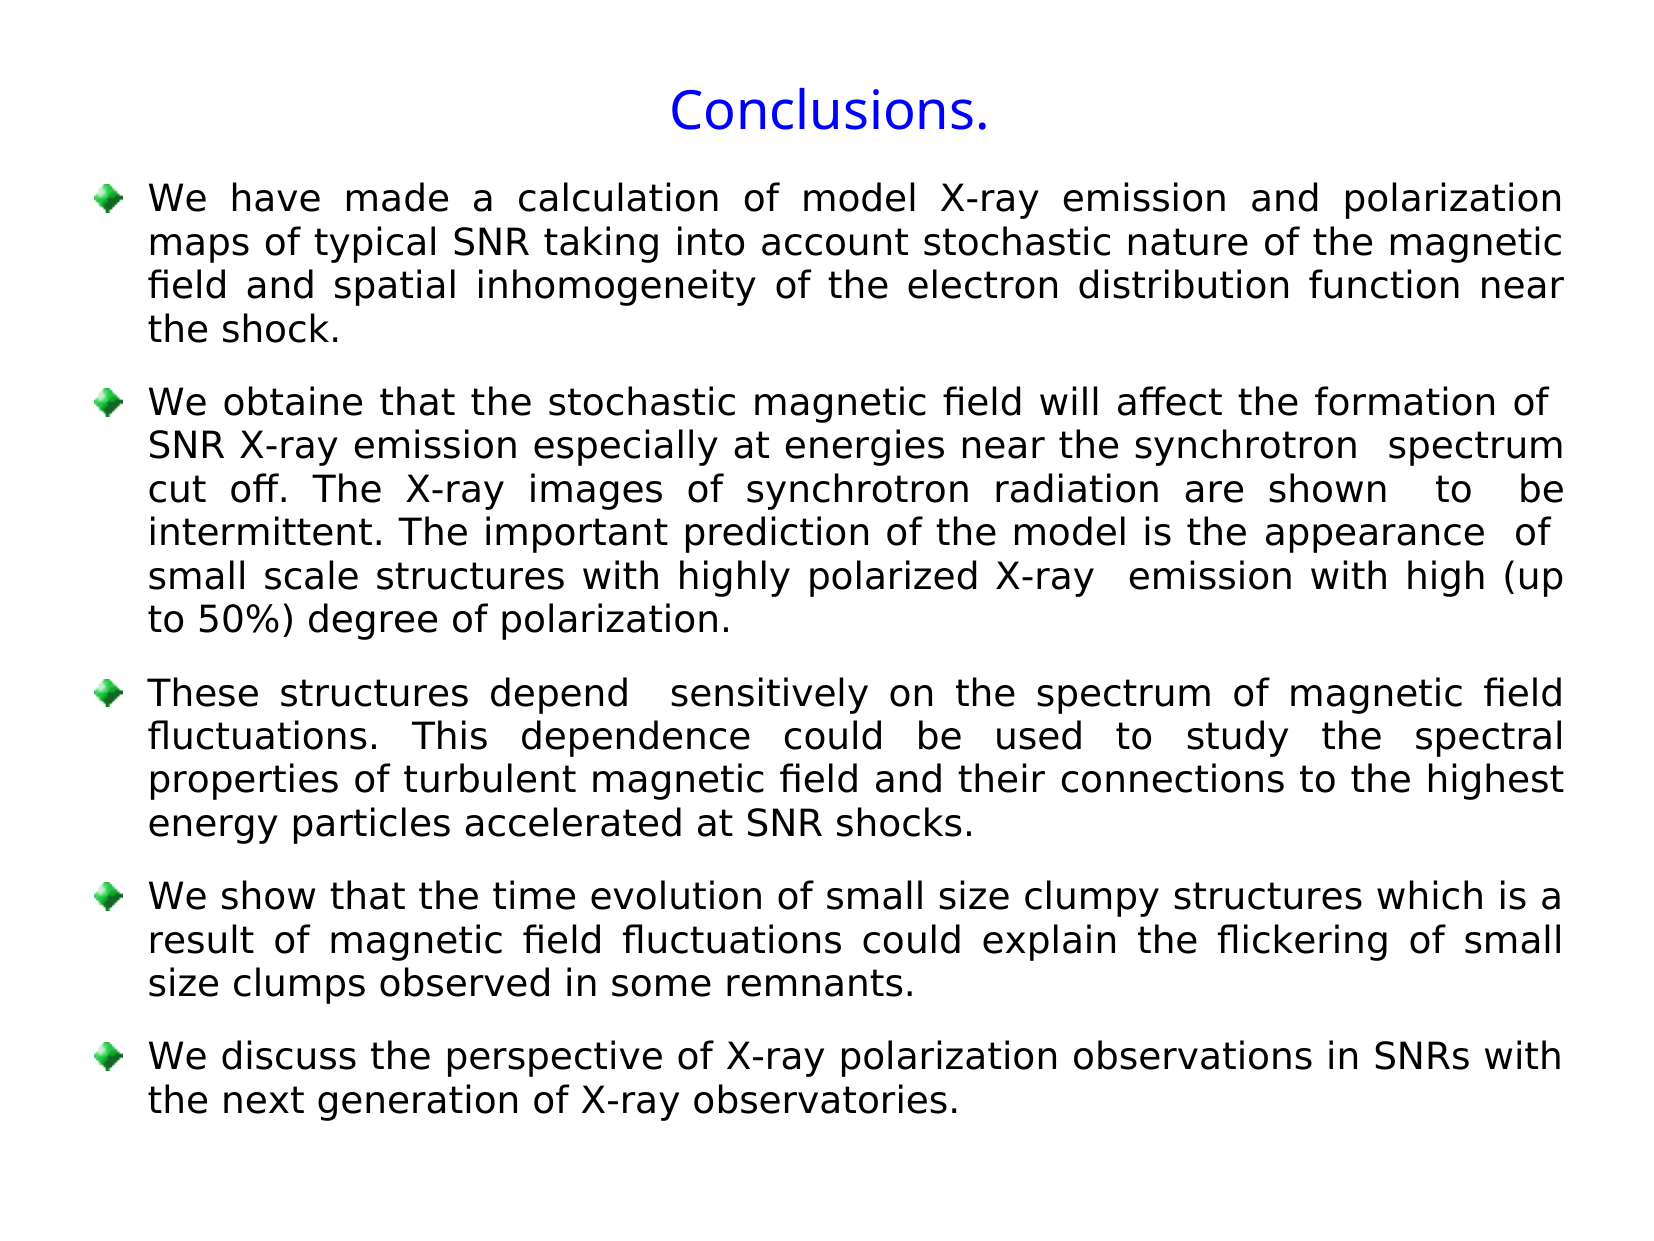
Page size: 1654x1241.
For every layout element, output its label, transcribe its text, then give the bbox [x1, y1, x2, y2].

list We have made a calculation of model X-ray emission and polarization maps of typical SNR taking into account stochastic nature of the magnetic field and spatial inhomogeneity of the electron distribution function near the shock. We obtaine that the stochastic magnetic field will affect the formation of SNR X-ray emission especially at energies near the synchrotron spectrum cut off. The X-ray images of synchrotron radiation are shown to be intermittent. The important prediction of the model is the appearance of small scale structures with highly polarized X-ray emission with high (up to 50%) degree of polarization. These structures depend sensitively on the spectrum of magnetic field fluctuations. This dependence could be used to study the spectral properties of turbulent magnetic field and their connections to the highest energy particles accelerated at SNR shocks. We show that the time evolution of small size clumpy structures which is a result of magnetic field fluctuations could explain the flickering of small size clumps observed in some remnants. We discuss the perspective of X-ray polarization observations in SNRs with the next generation of X-ray observatories. [76, 176, 1565, 1123]
title Conclusions. [88, 59, 1571, 158]
